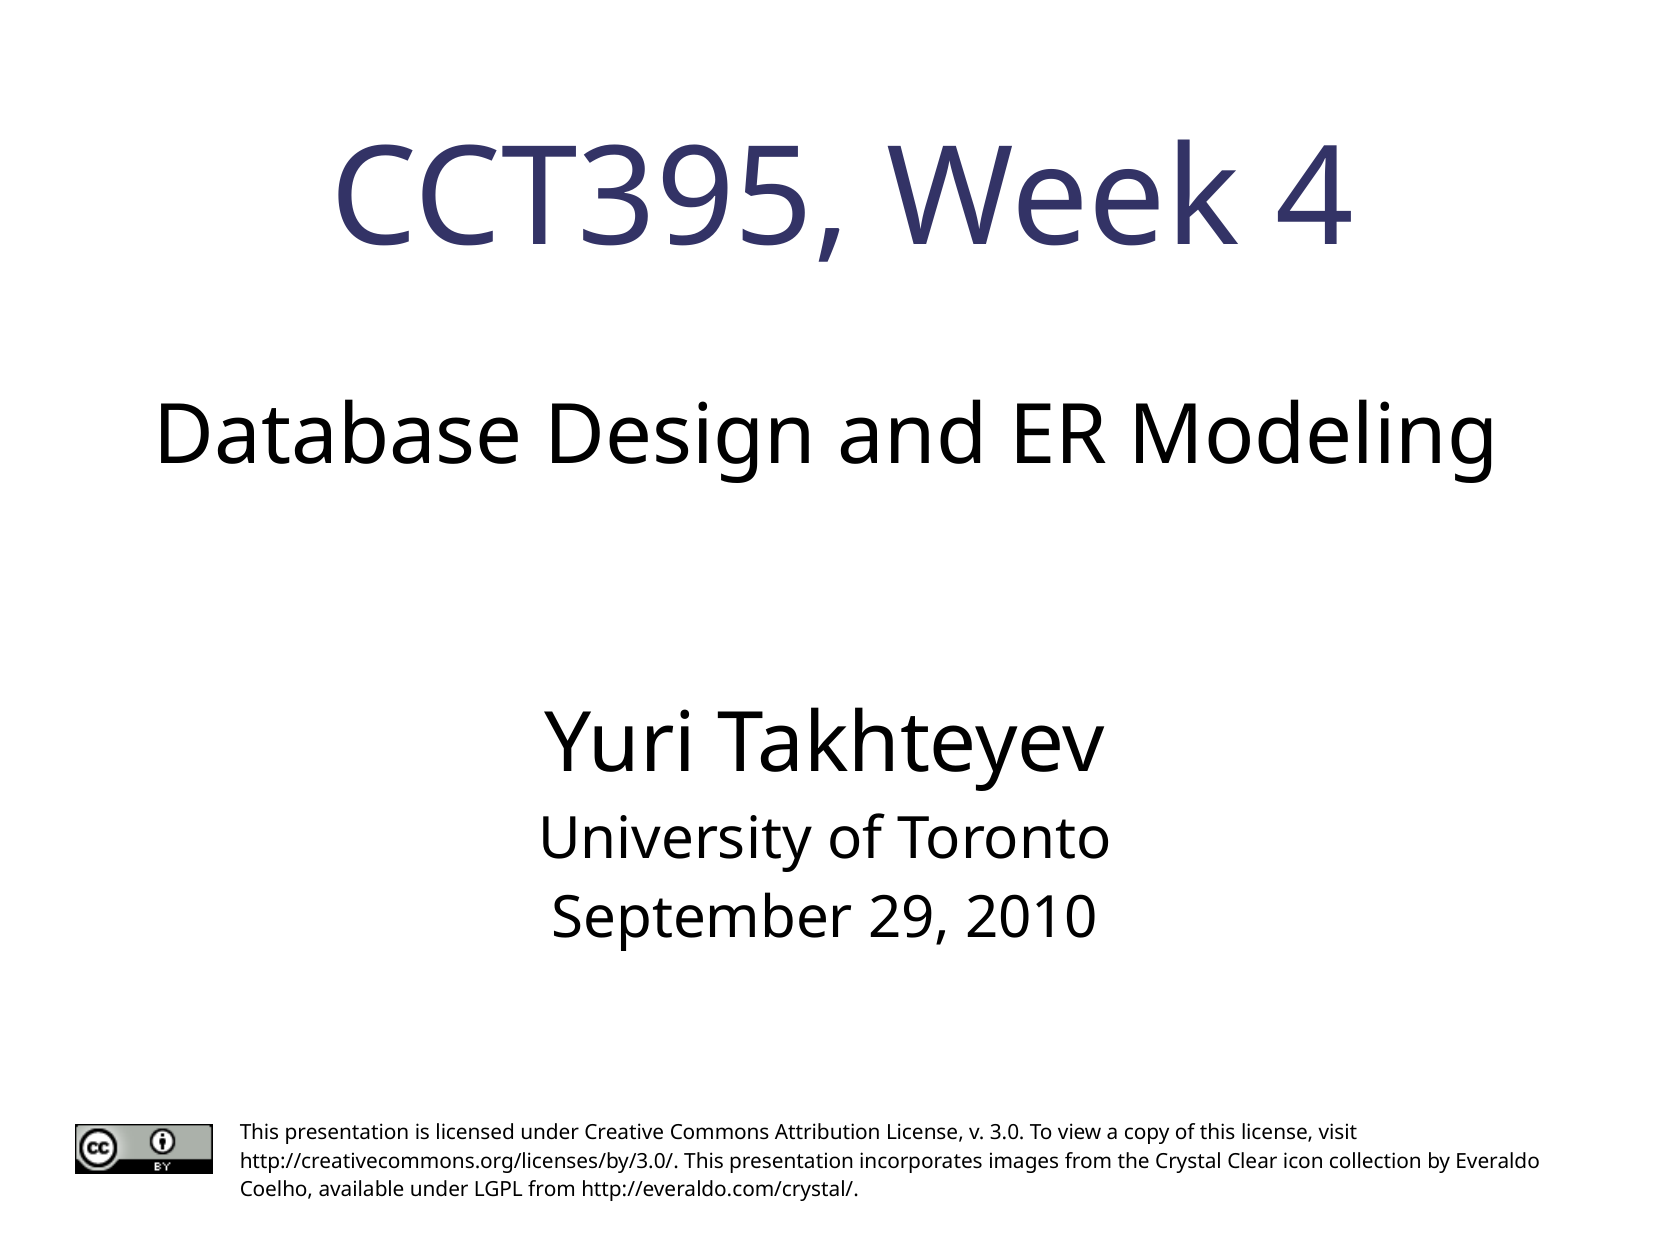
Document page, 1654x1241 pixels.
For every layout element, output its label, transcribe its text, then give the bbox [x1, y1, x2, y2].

picture [75, 1124, 213, 1174]
title CCT395, Week 4 [34, 107, 1651, 275]
subtitle Database Design and ER Modeling [82, 375, 1571, 526]
text_box This presentation is licensed under Creative Commons Attribution License, v. 3.0. To view a copy of this license, visit http://creativecommons.org/licenses/by/3.0/. This presentation incorporates images from the Crystal Clear icon collection by Everaldo Coelho, available under LGPL from http://everaldo.com/crystal/. [225, 1110, 1576, 1201]
text_box Yuri Takhteyev University of Toronto September 29, 2010 [150, 675, 1501, 933]
